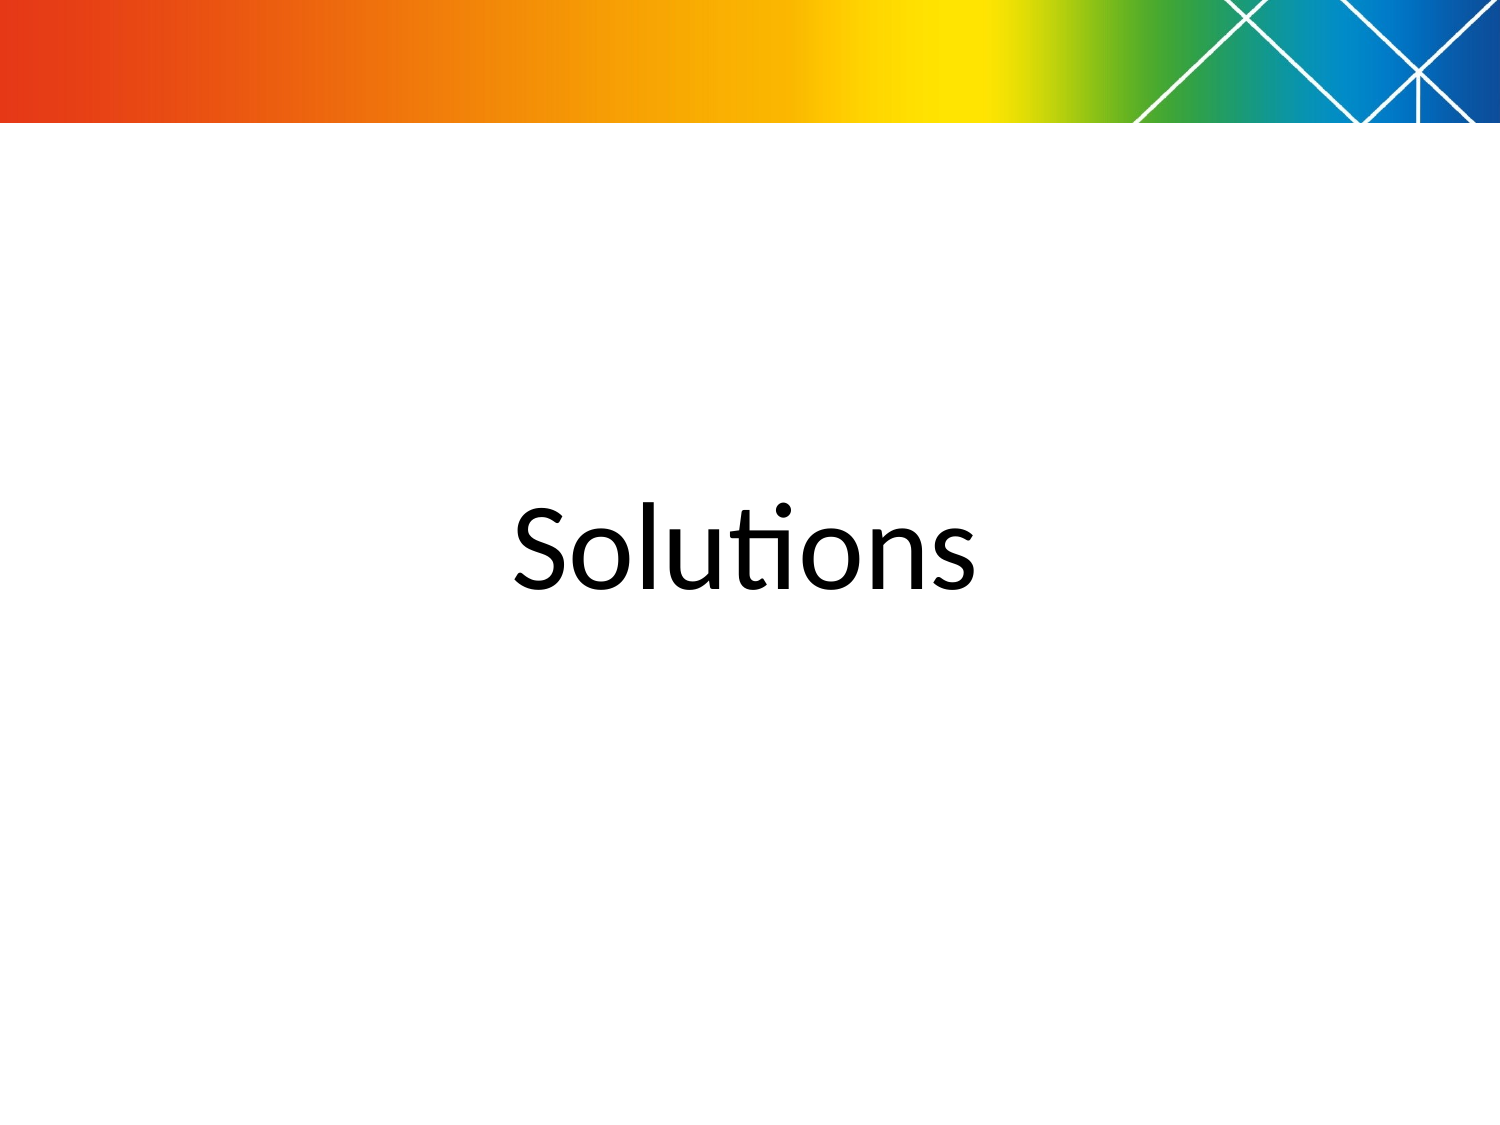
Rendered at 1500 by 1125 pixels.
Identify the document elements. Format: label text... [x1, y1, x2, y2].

picture [0, 0, 1359, 123]
list Solutions [70, 152, 1421, 915]
picture [1340, 0, 1500, 123]
